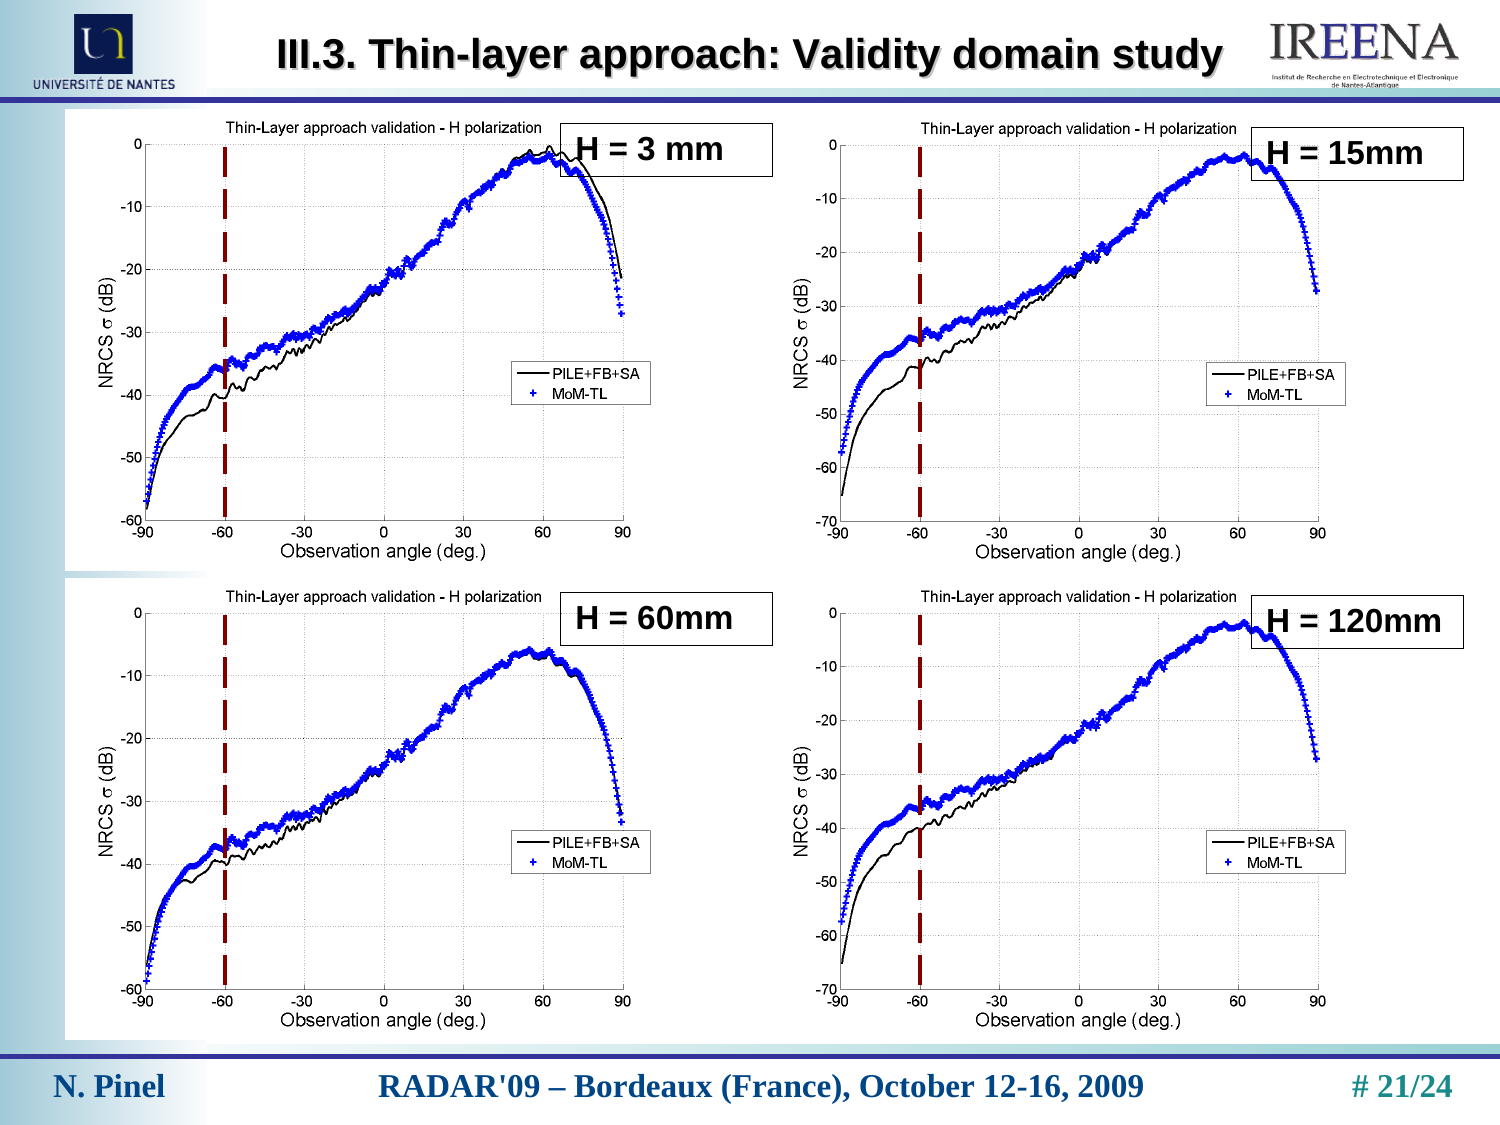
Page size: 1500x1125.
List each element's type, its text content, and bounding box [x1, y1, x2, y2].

text_box H = 60mm [560, 592, 773, 646]
picture [760, 578, 1376, 1040]
text_box H = 120mm [1251, 595, 1464, 649]
picture [29, 14, 178, 95]
picture [760, 110, 1376, 572]
picture [1426, 23, 1459, 89]
text_box H = 3 mm [560, 123, 773, 177]
text_box H = 15mm [1251, 127, 1464, 181]
title III.3. Thin-layer approach: Validity domain study [75, 23, 1426, 103]
picture [65, 109, 681, 571]
picture [65, 578, 681, 1040]
